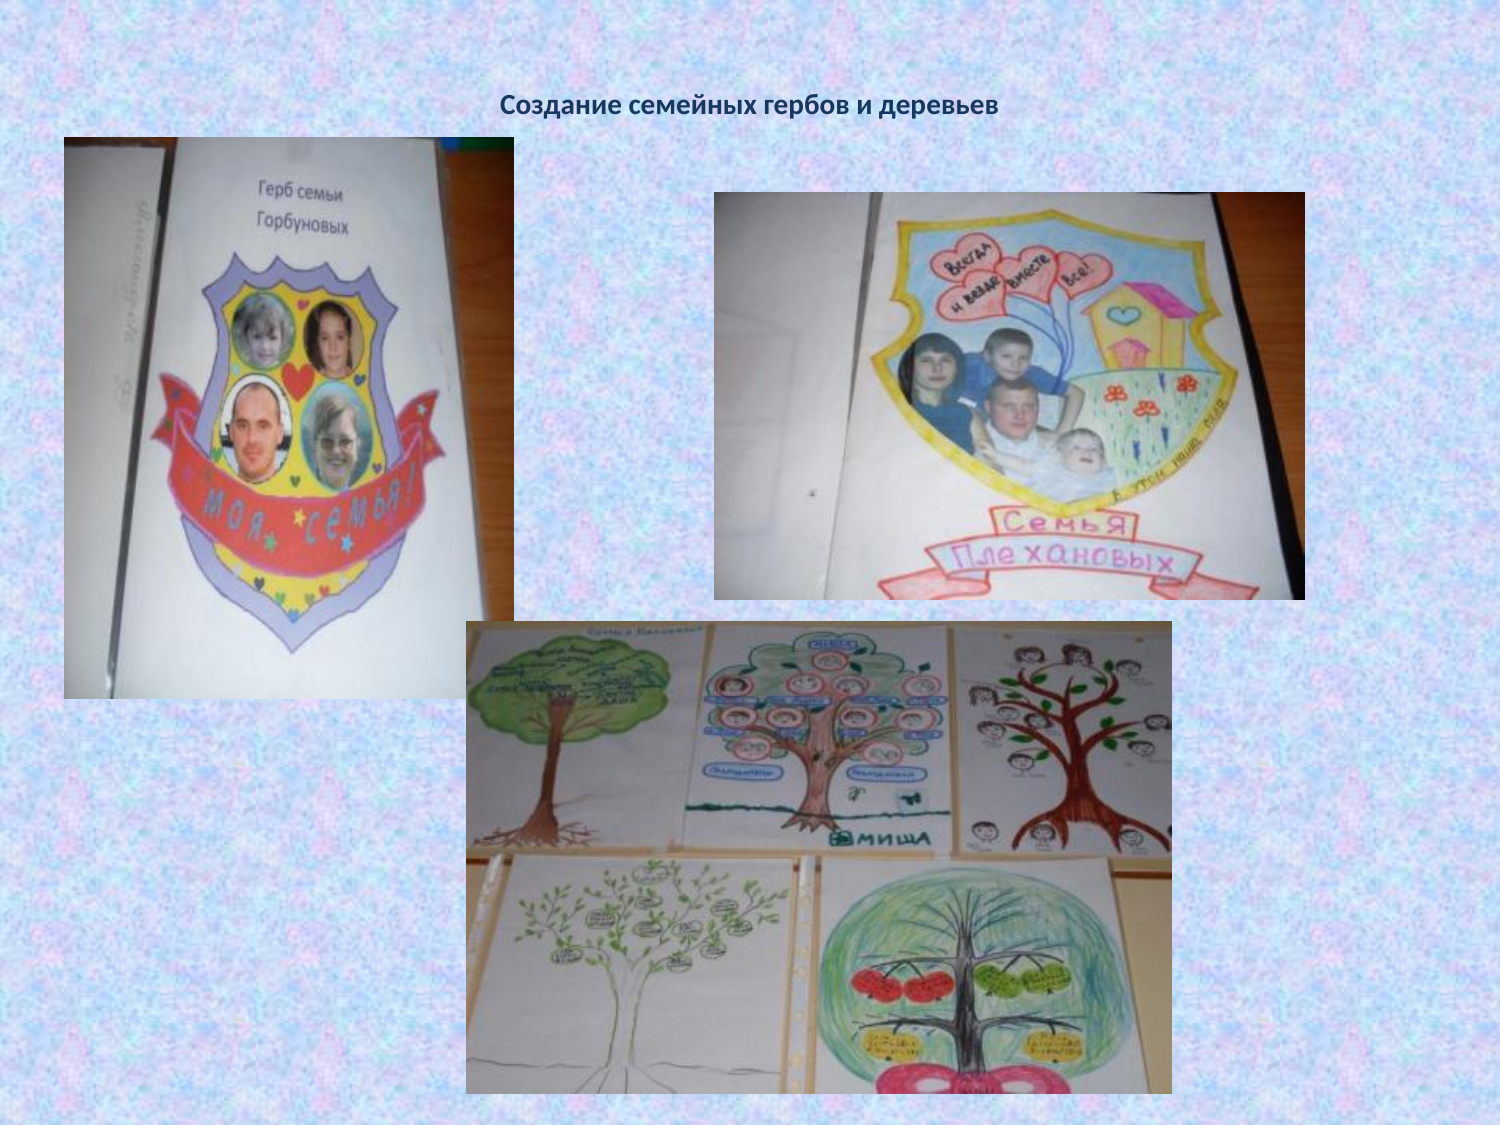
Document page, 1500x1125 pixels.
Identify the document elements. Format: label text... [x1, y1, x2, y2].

picture [64, 137, 1172, 1094]
title Создание семейных гербов и деревьев [75, 45, 1426, 161]
picture [714, 192, 1305, 600]
